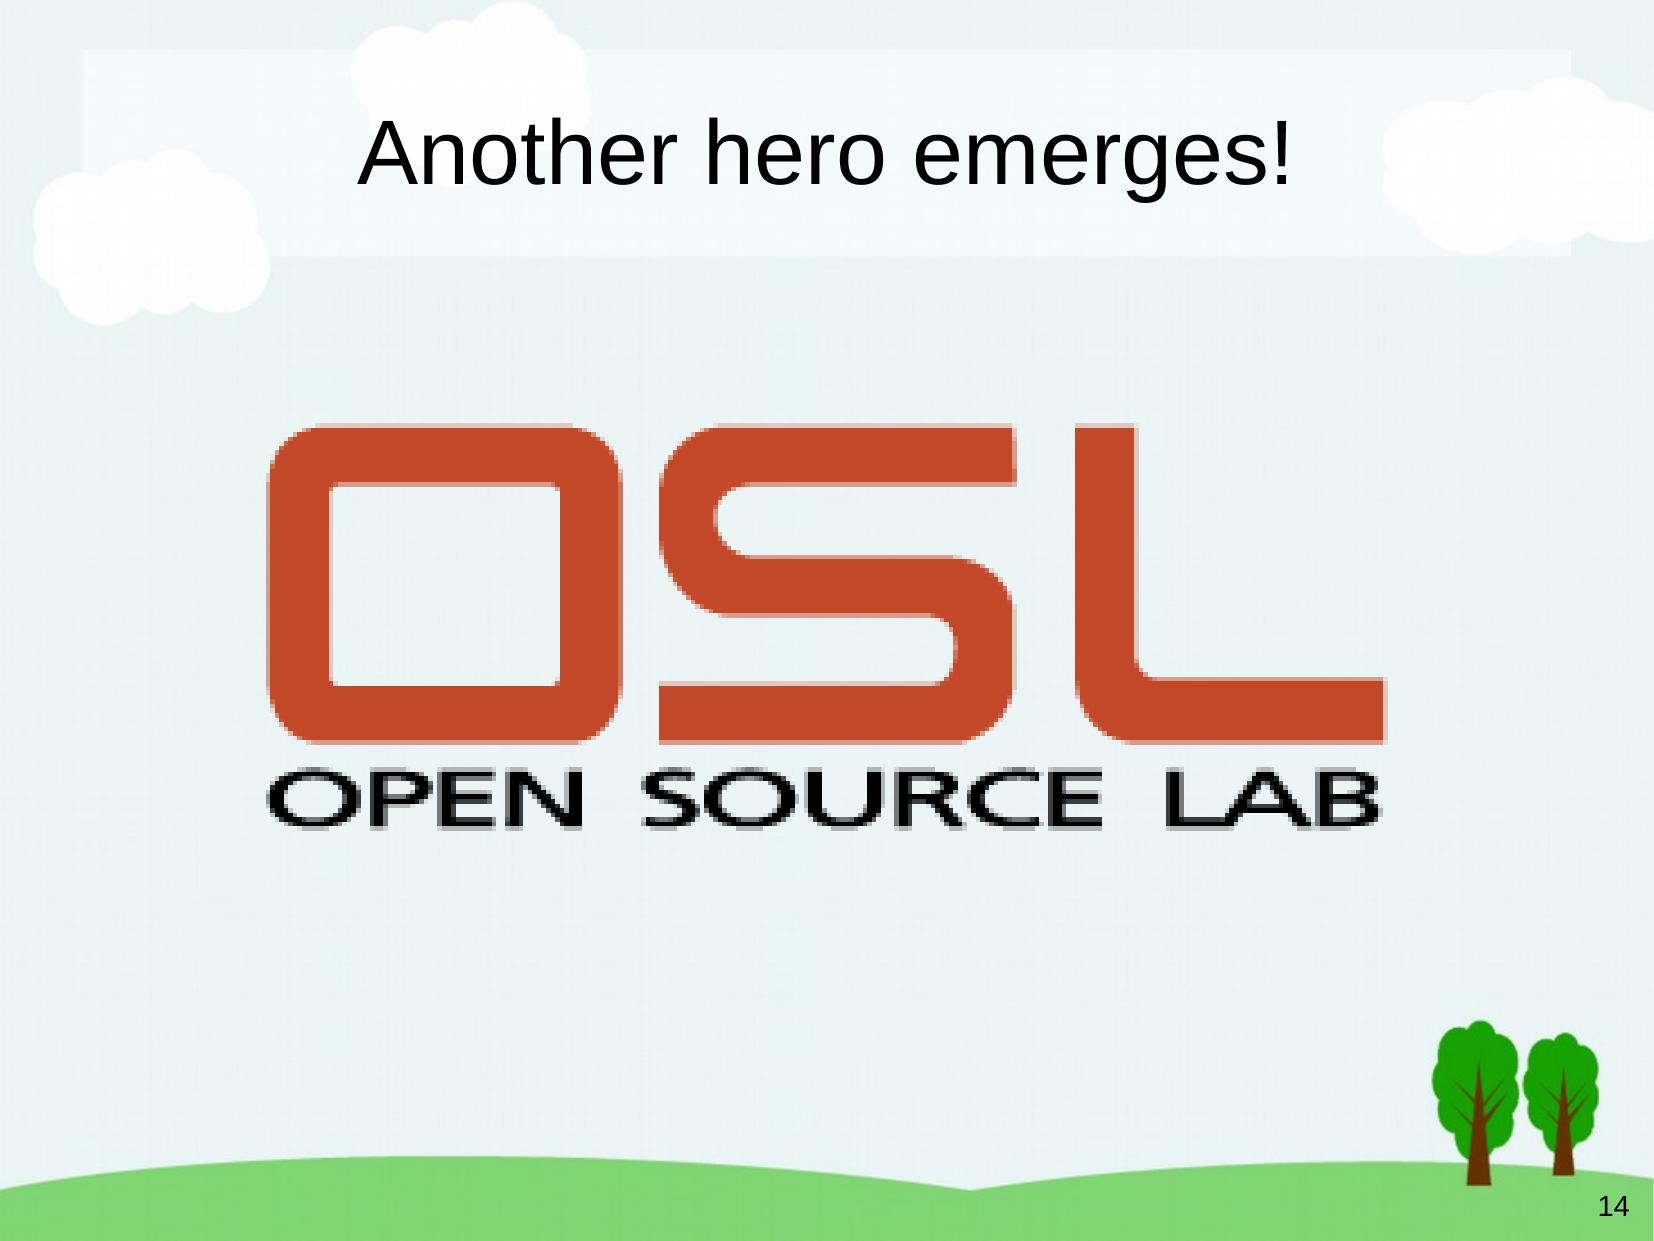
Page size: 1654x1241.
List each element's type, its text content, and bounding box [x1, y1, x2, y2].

picture [0, 0, 1654, 1241]
title Another hero emerges! [82, 49, 1571, 257]
